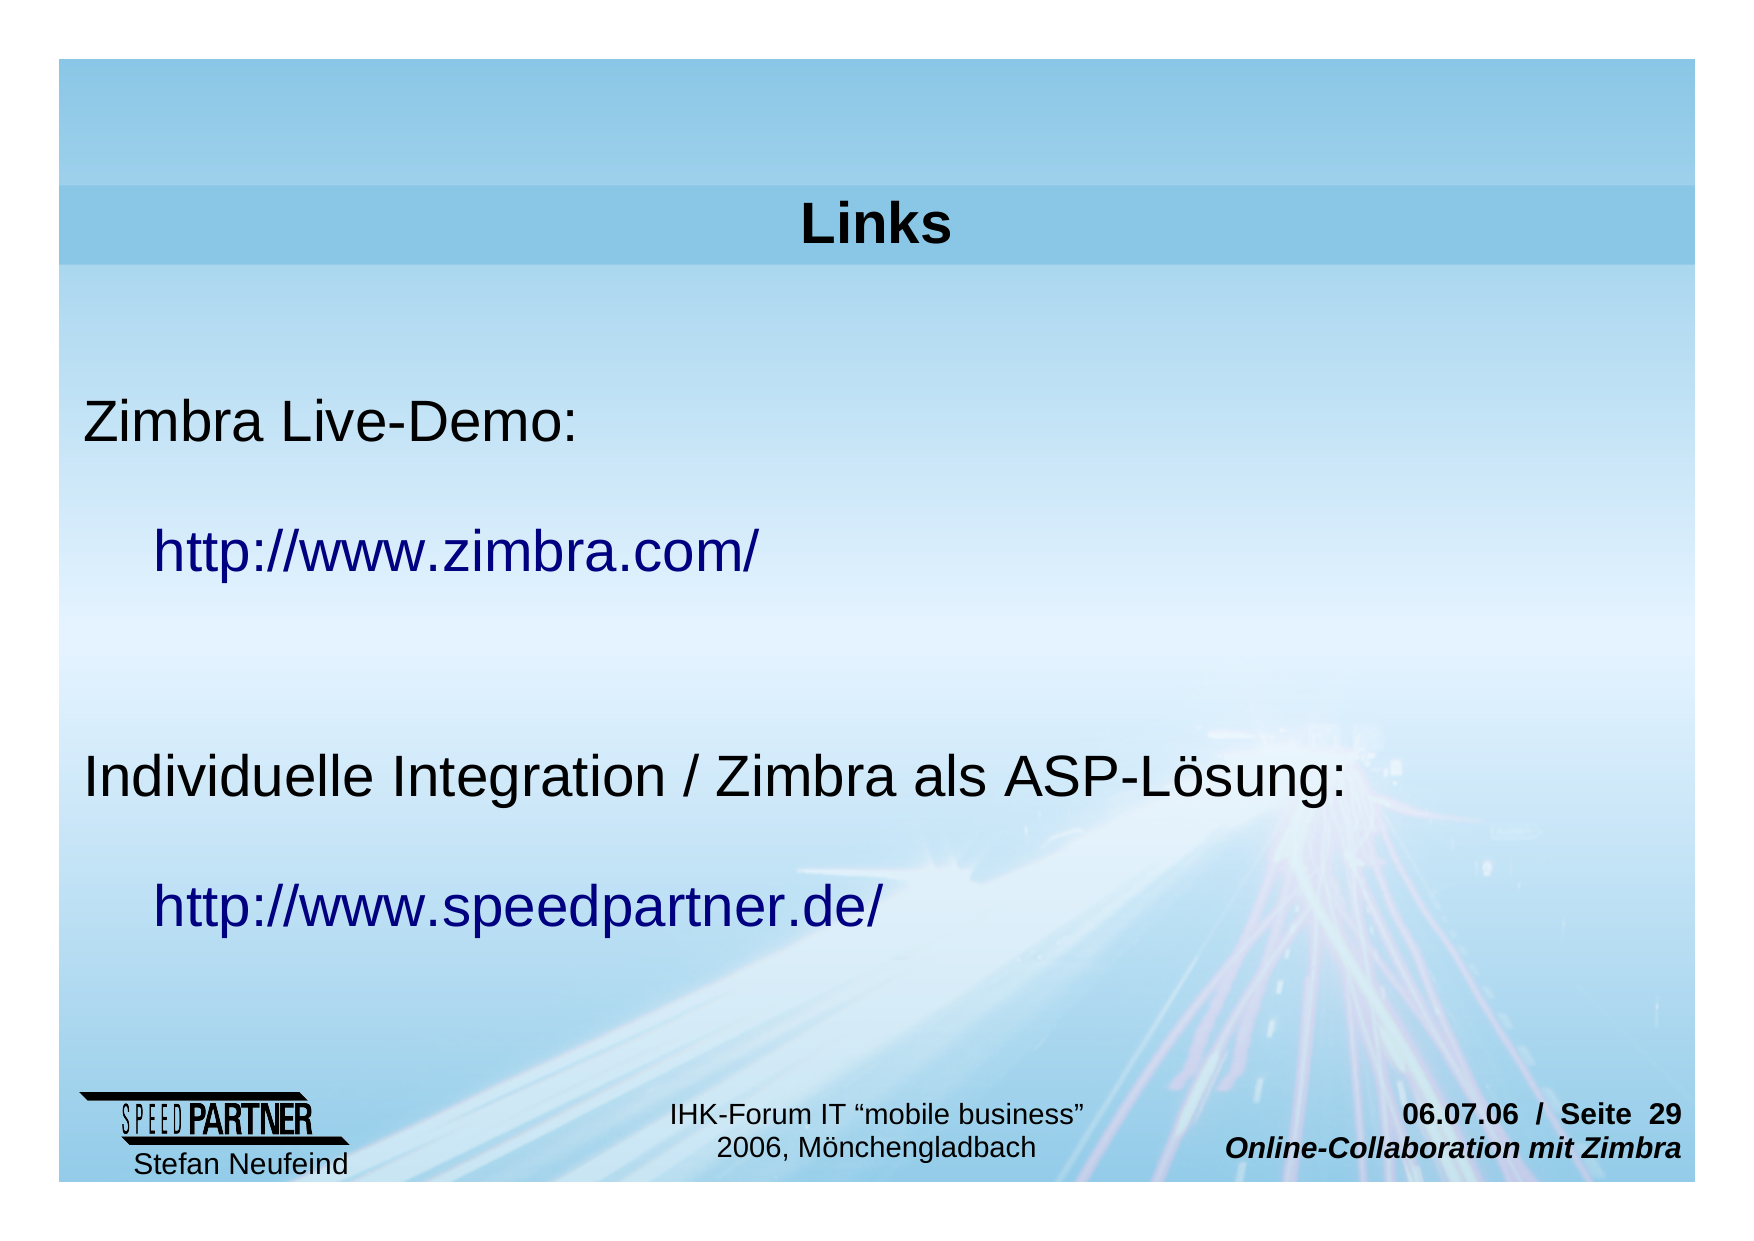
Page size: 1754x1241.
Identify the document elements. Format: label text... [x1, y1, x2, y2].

list Zimbra Live-Demo: http://www.zimbra.com/ Individuelle Integration / Zimbra als ASP-Lösung: http://www.speedpartner.de/ [71, 272, 1695, 1055]
picture [59, 265, 1695, 1182]
picture [59, 59, 1695, 185]
title Links [59, 190, 1695, 257]
